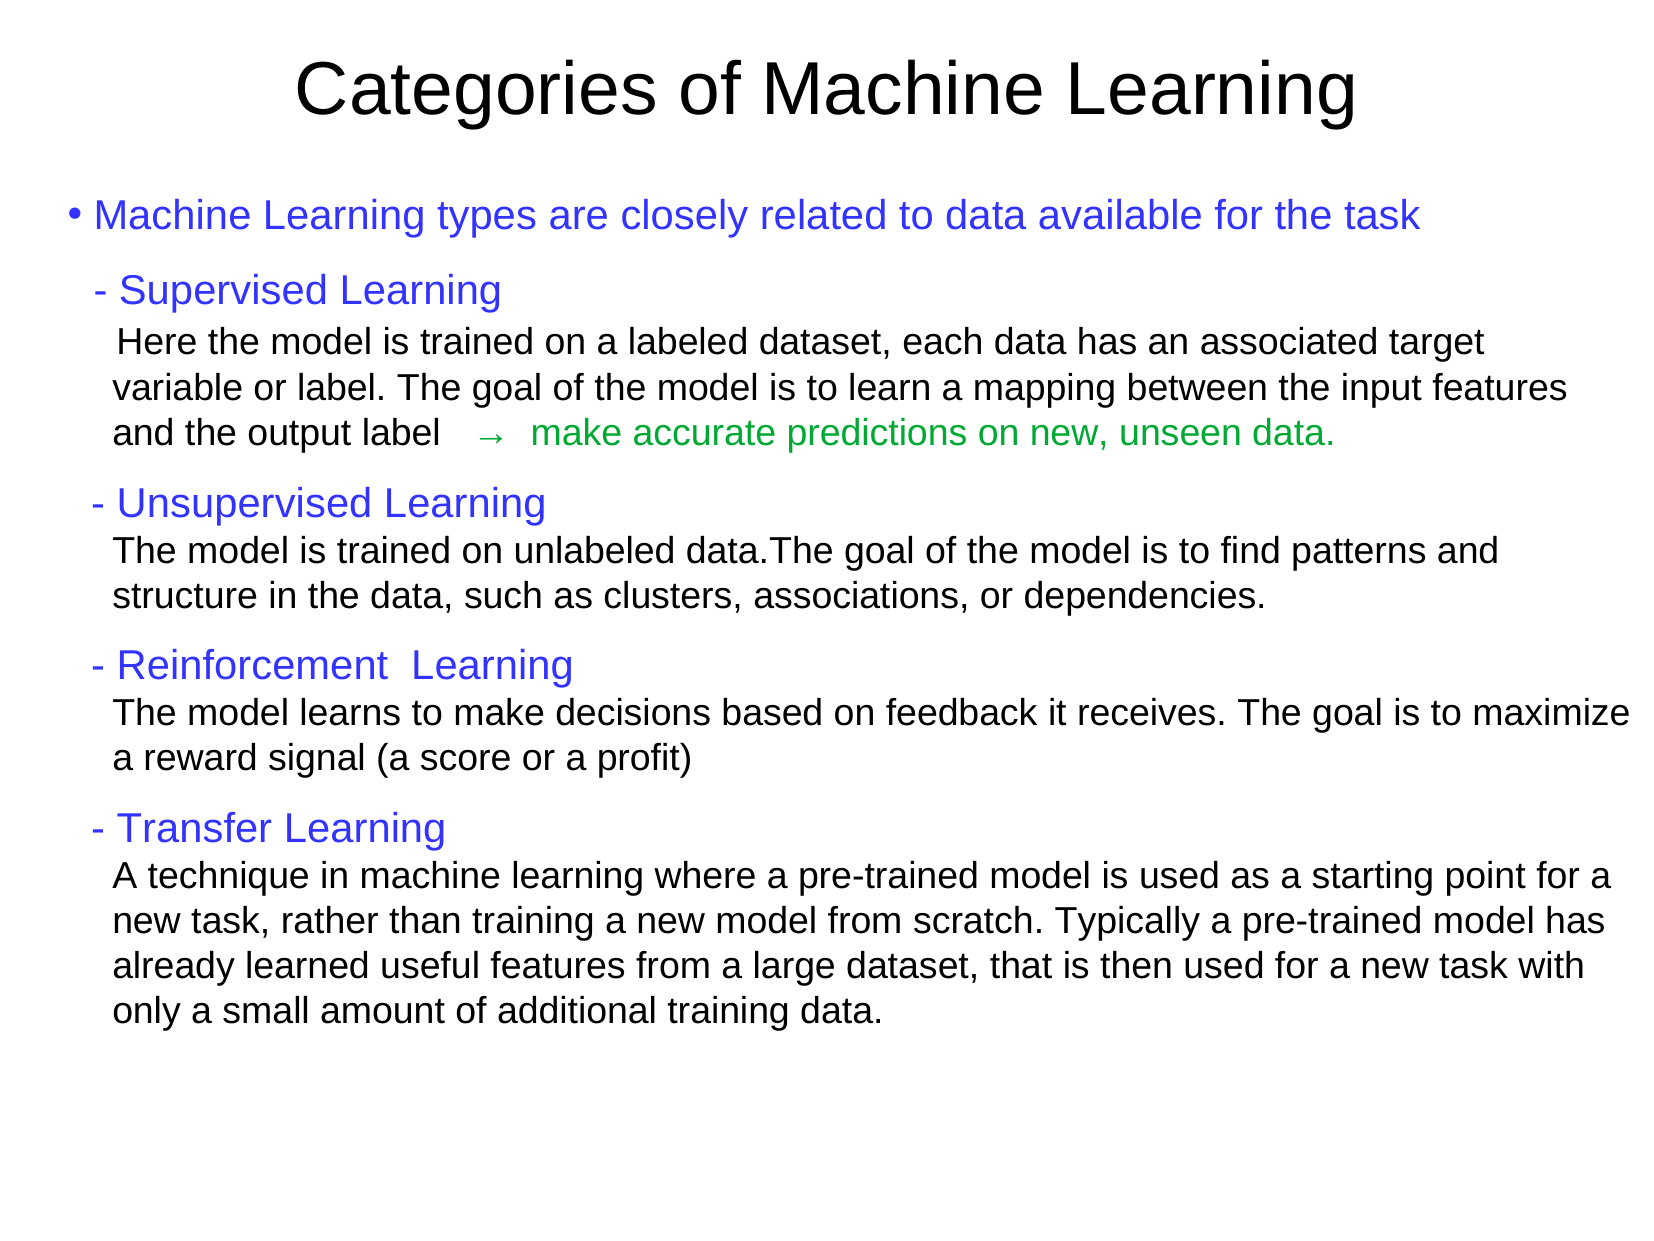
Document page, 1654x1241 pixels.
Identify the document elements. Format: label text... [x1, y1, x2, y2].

text_box Machine Learning types are closely related to data available for the task - Supervised Learning Here the model is trained on a labeled dataset, each data has an associated target variable or label. The goal of the model is to learn a mapping between the input features and the output label → make accurate predictions on new, unseen data. - Unsupervised Learning The model is trained on unlabeled data.The goal of the model is to find patterns and structure in the data, such as clusters, associations, or dependencies. - Reinforcement Learning The model learns to make decisions based on feedback it receives. The goal is to maximize a reward signal (a score or a profit) - Transfer Learning A technique in machine learning where a pre-trained model is used as a starting point for a new task, rather than training a new model from scratch. Typically a pre-trained model has already learned useful features from a large dataset, that is then used for a new task with only a small amount of additional training data. [52, 180, 1654, 1216]
title Categories of Machine Learning [151, 0, 1502, 180]
